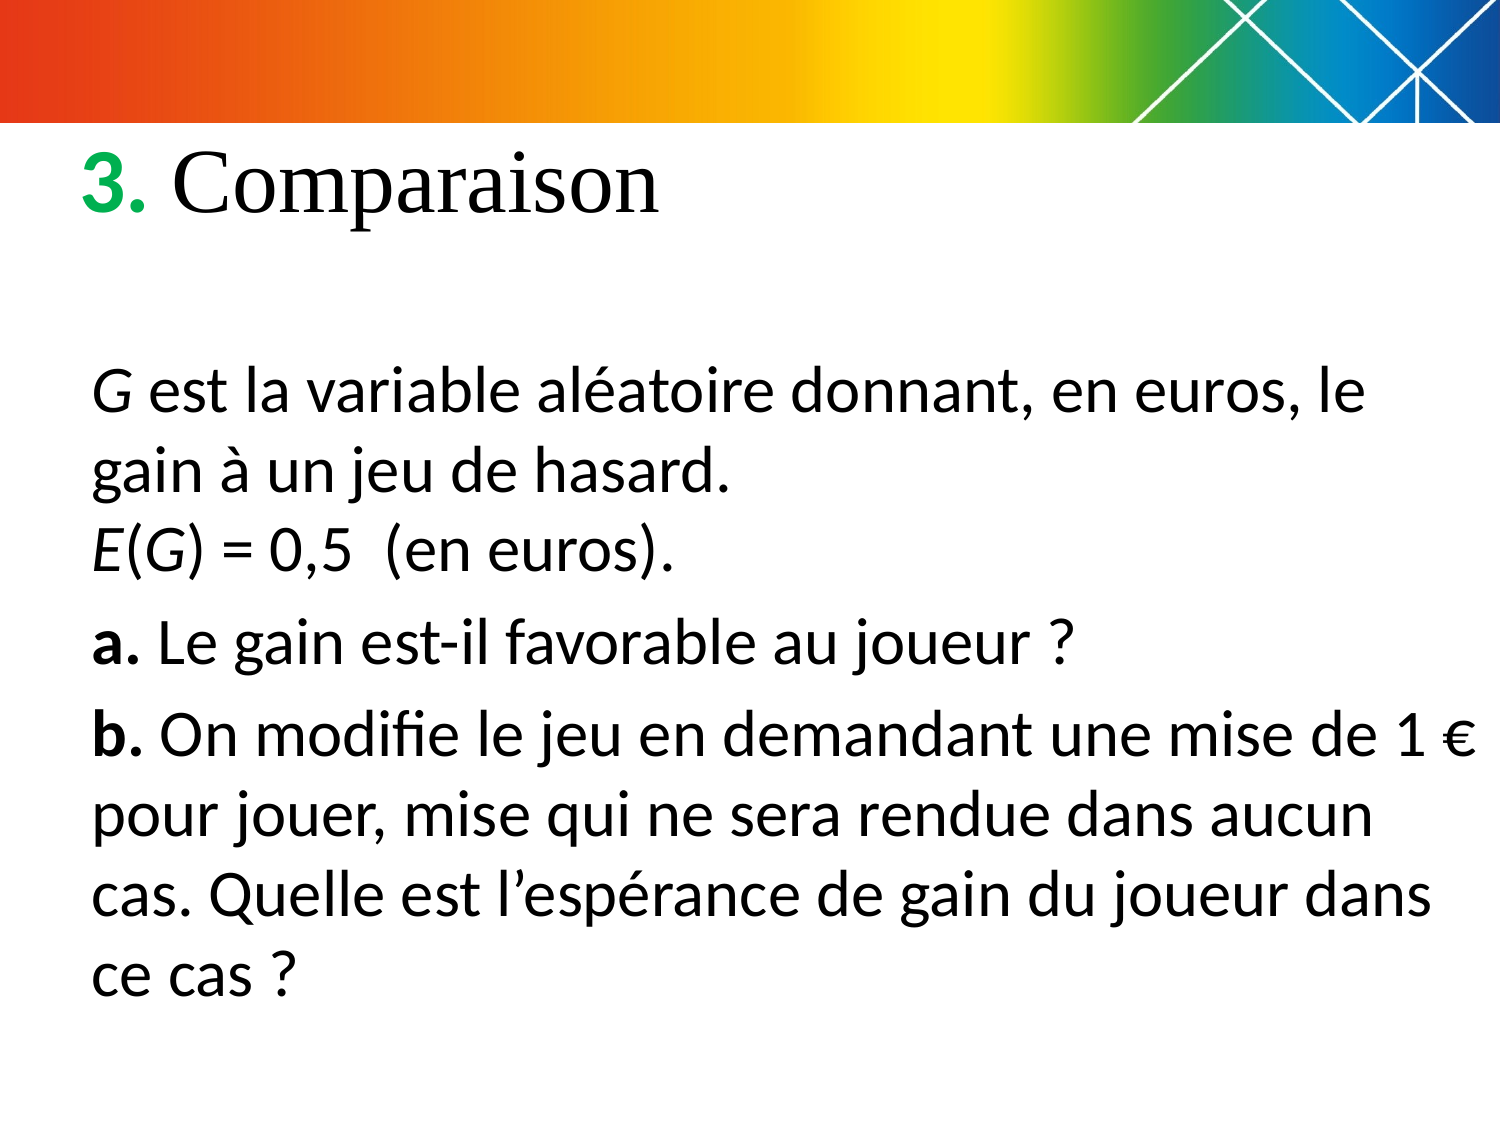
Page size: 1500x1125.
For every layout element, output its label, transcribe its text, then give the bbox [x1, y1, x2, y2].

title 3. Comparaison [64, 113, 1415, 303]
picture [0, 0, 1347, 123]
picture [1340, 0, 1500, 123]
text_box G est la variable aléatoire donnant, en euros, le gain à un jeu de hasard. E(G) = 0,5 (en euros). a. Le gain est-il favorable au joueur ? b. On modifie le jeu en demandant une mise de 1 € pour jouer, mise qui ne sera rendue dans aucun cas. Quelle est l’espérance de gain du joueur dans ce cas ? [76, 337, 1500, 1125]
